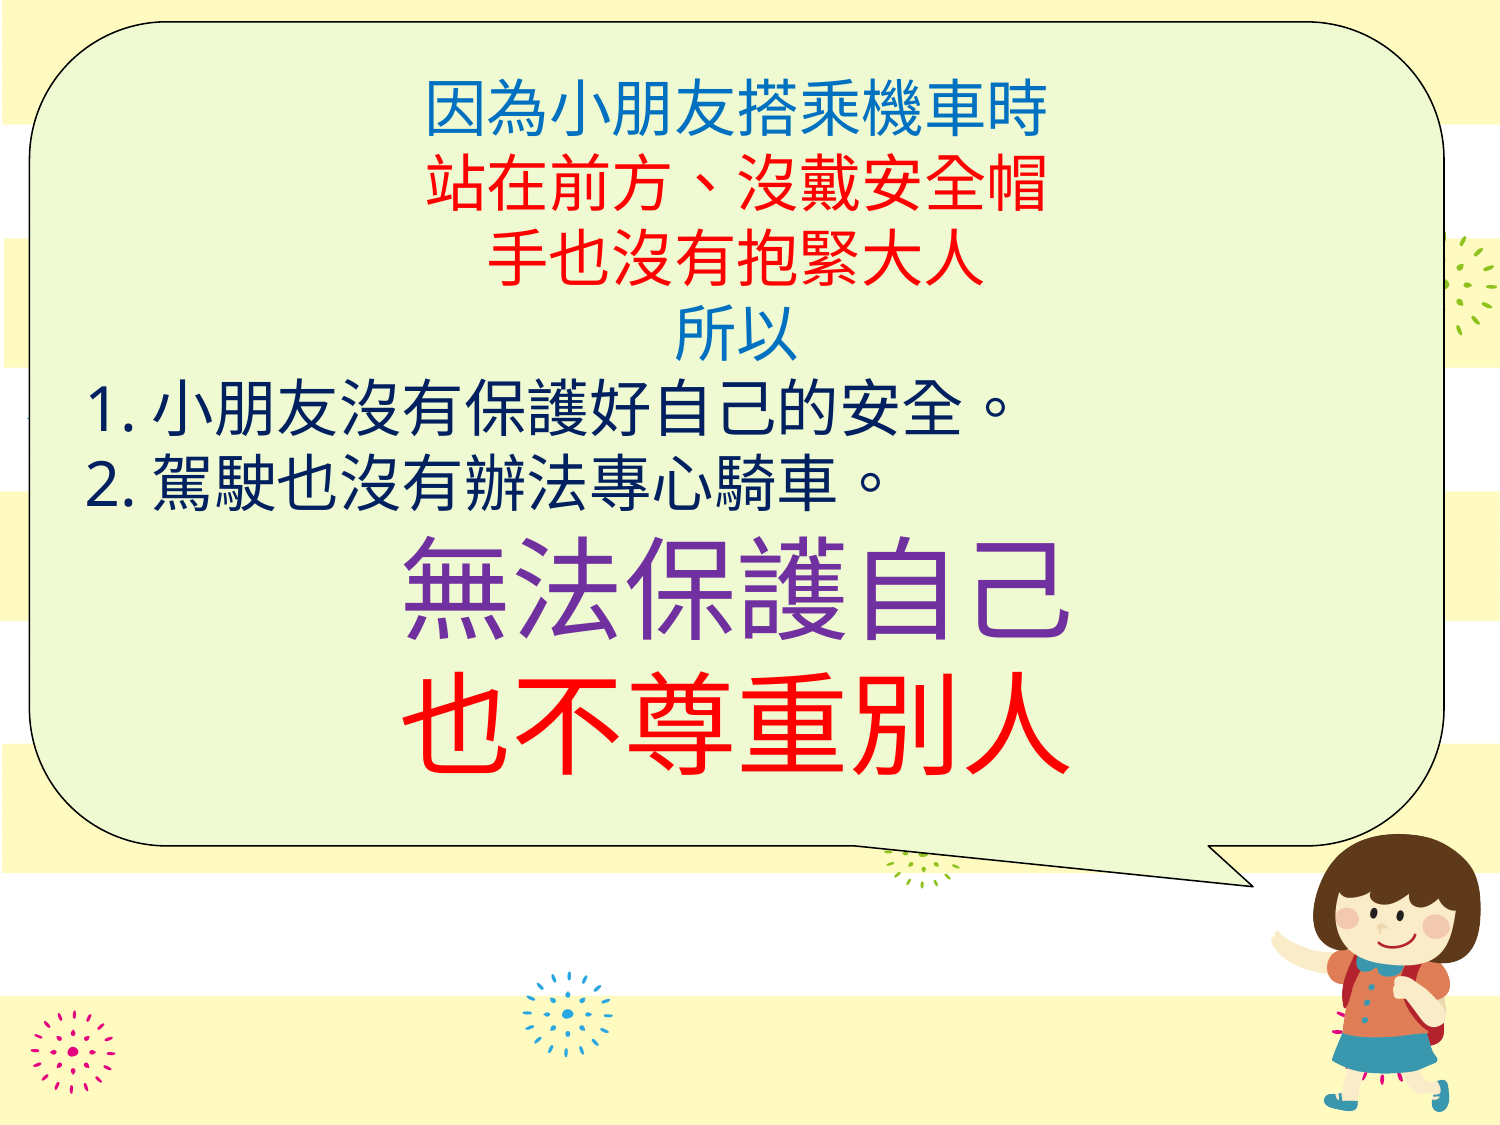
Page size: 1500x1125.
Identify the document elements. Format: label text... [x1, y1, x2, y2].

text_box 因為小朋友搭乘機車時 站在前方、沒戴安全帽 手也沒有抱緊大人 所以 1.小朋友沒有保護好自己的安全。 2.駕駛也沒有辦法專心騎車。 無法保護自己 也不尊重別人 [29, 21, 1445, 887]
picture [0, 0, 1500, 1125]
